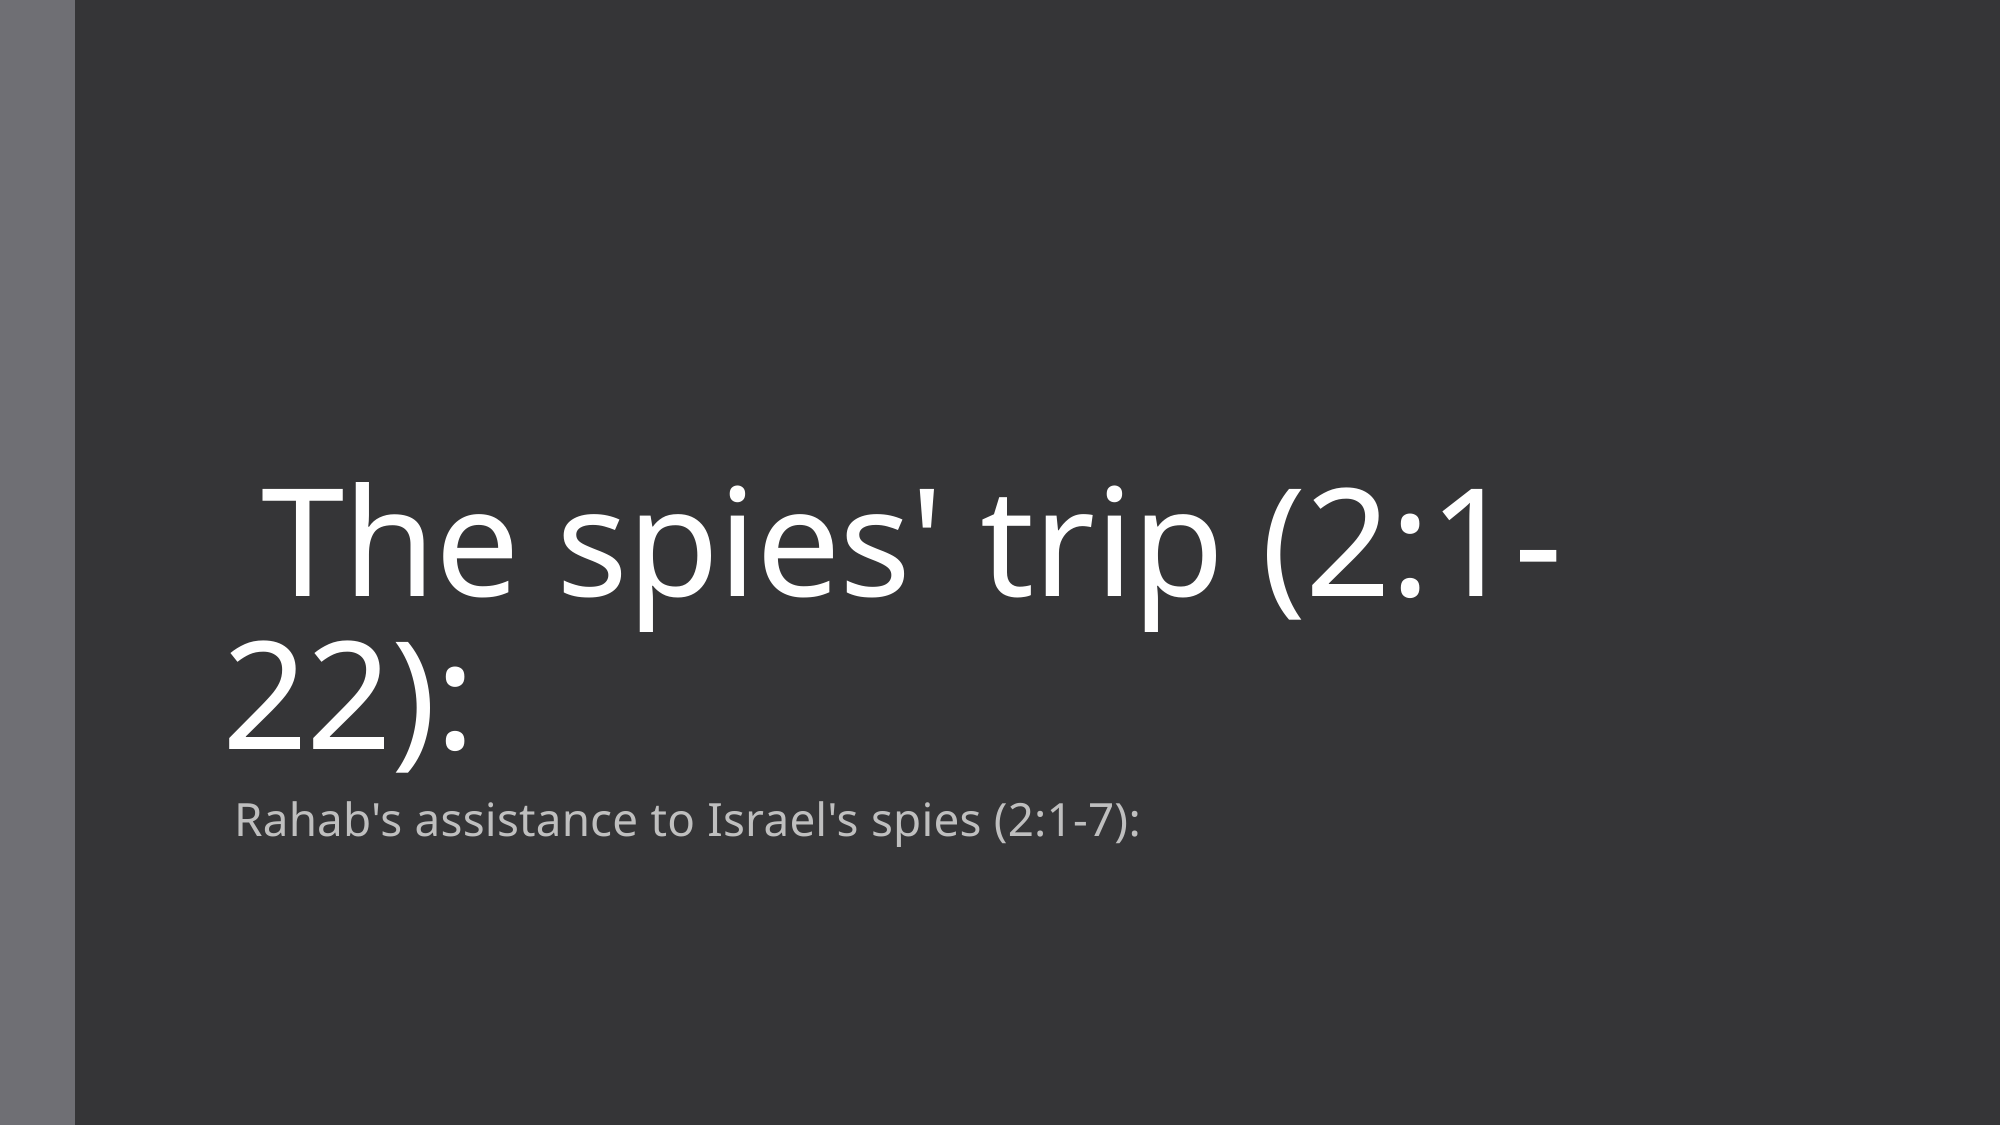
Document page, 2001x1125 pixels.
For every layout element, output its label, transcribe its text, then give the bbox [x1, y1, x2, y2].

subtitle Rahab's assistance to Israel's spies (2:1-7): [206, 787, 1752, 1066]
title The spies' trip (2:1-22): [206, 124, 1752, 787]
